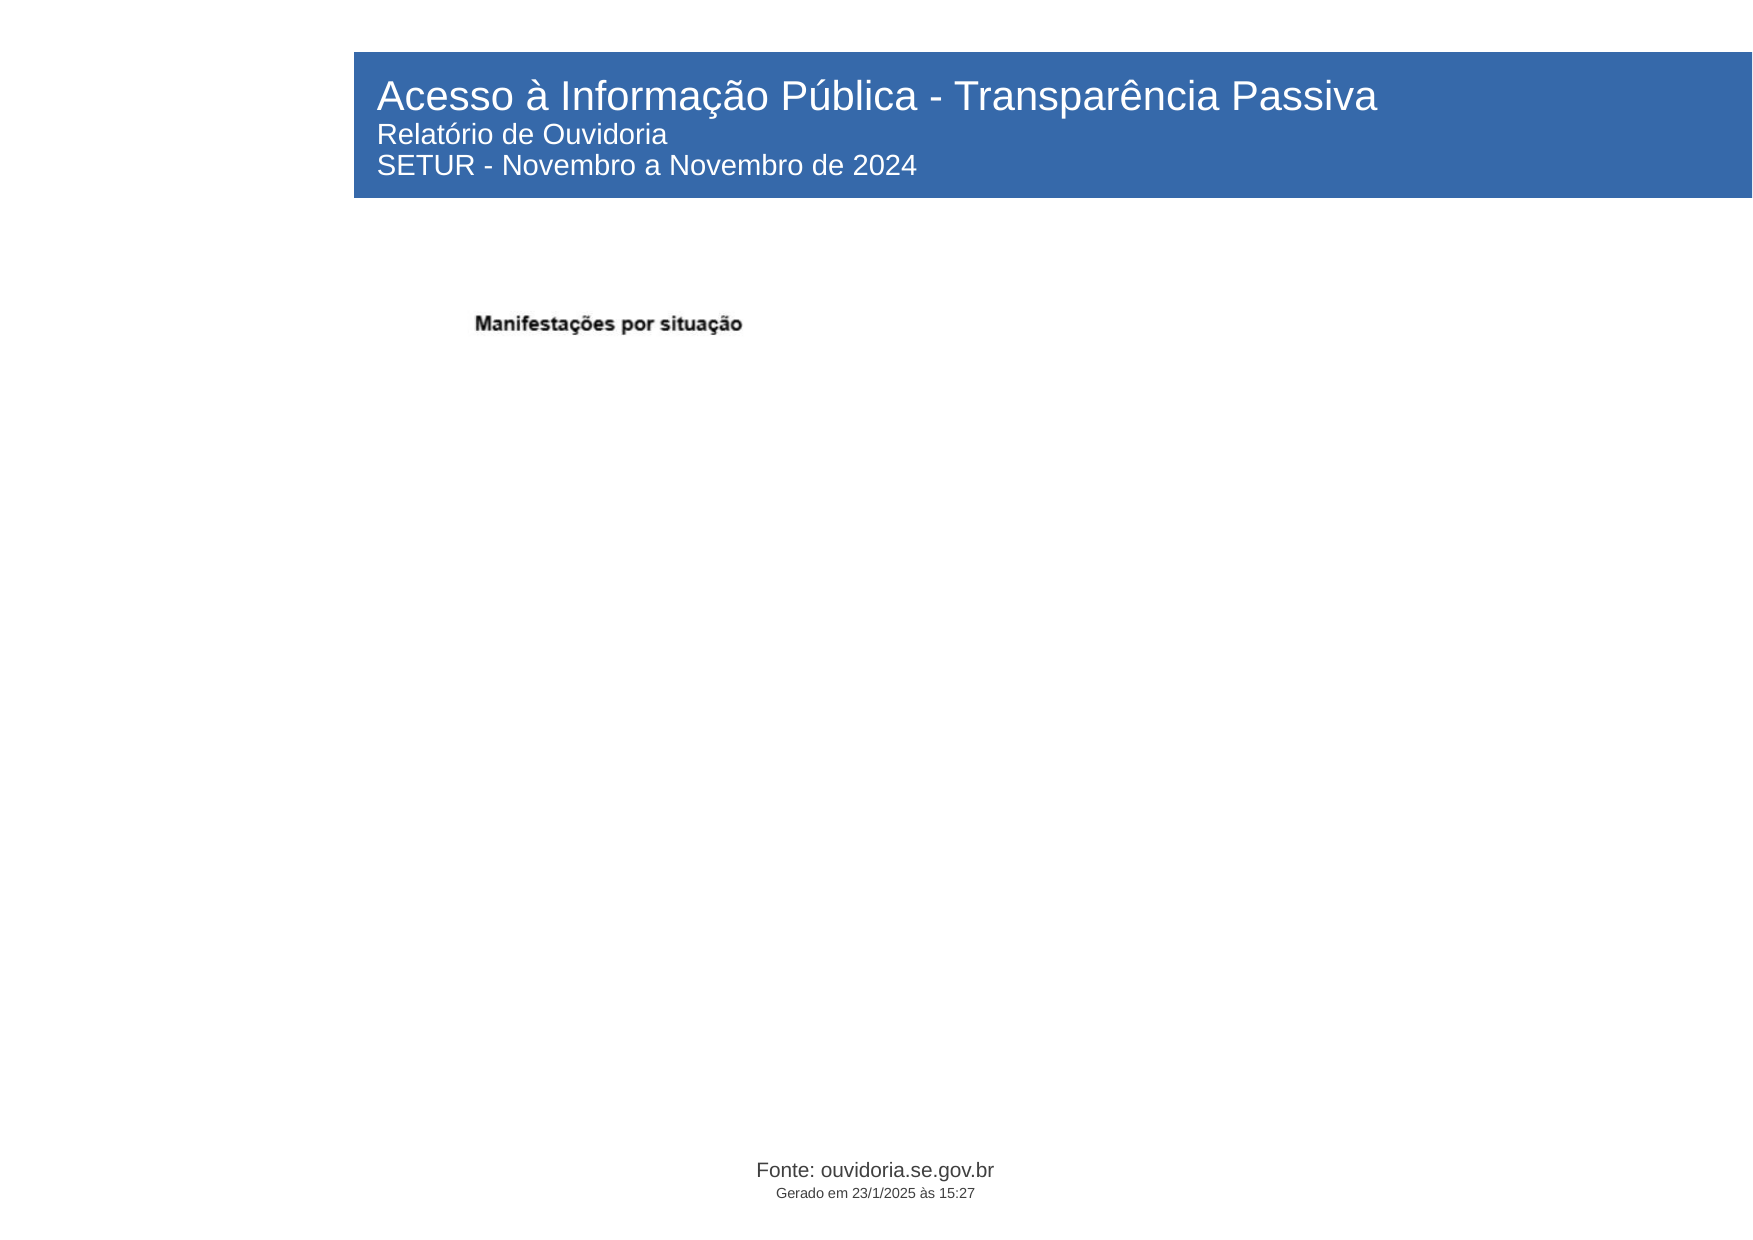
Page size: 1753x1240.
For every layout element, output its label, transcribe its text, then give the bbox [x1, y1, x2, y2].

text_box [354, 52, 1752, 198]
text_box [227, 211, 1527, 1028]
text_box Fonte: ouvidoria.se.gov.br Gerado em 23/1/2025 às 15:27 [756, 1158, 1023, 1208]
text_box Acesso à Informação Pública - Transparência Passiva Relatório de Ouvidoria SETUR - Novembro a Novembro de 2024 [376, 72, 1403, 186]
